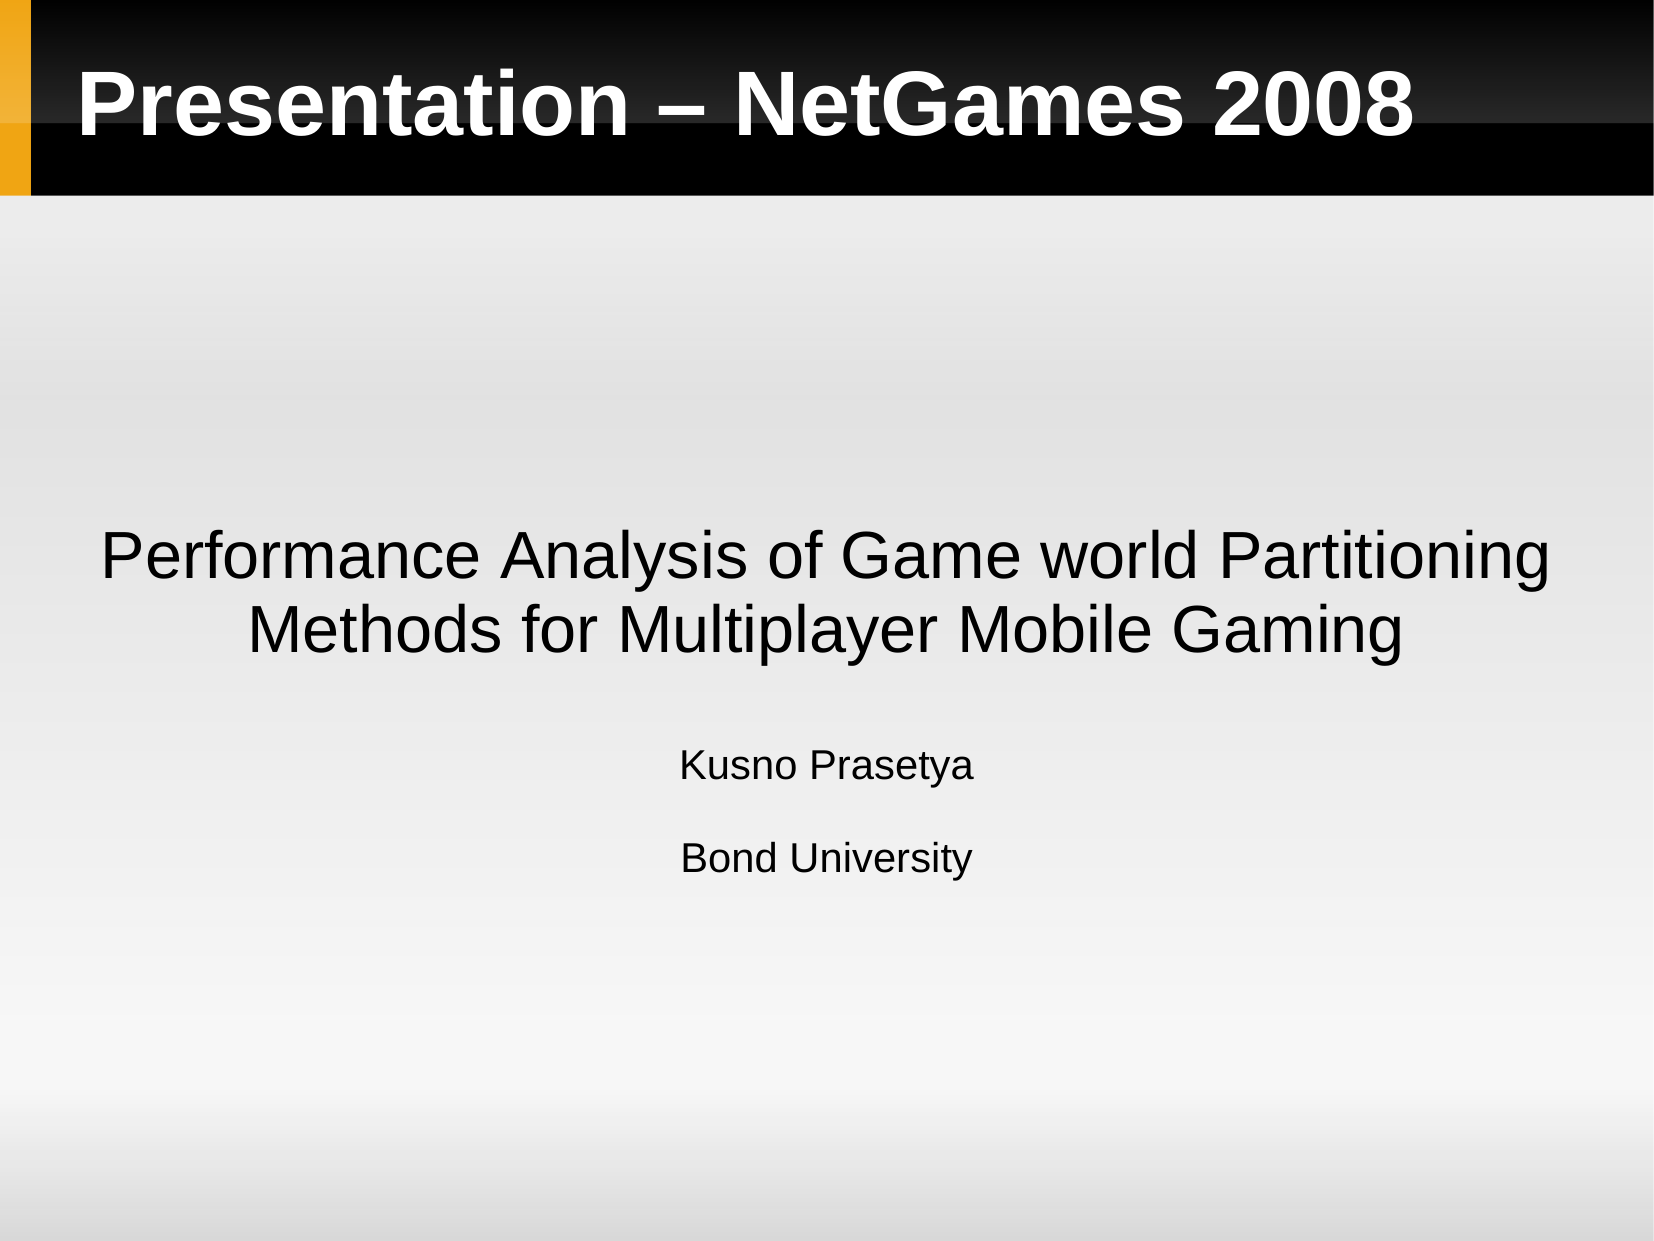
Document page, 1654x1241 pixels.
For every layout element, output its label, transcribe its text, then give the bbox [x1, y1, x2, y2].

subtitle Performance Analysis of Game world Partitioning Methods for Multiplayer Mobile Gaming Kusno Prasetya Bond University [82, 290, 1571, 1109]
title Presentation – NetGames 2008 [76, 0, 1565, 208]
picture [0, 0, 1654, 1241]
